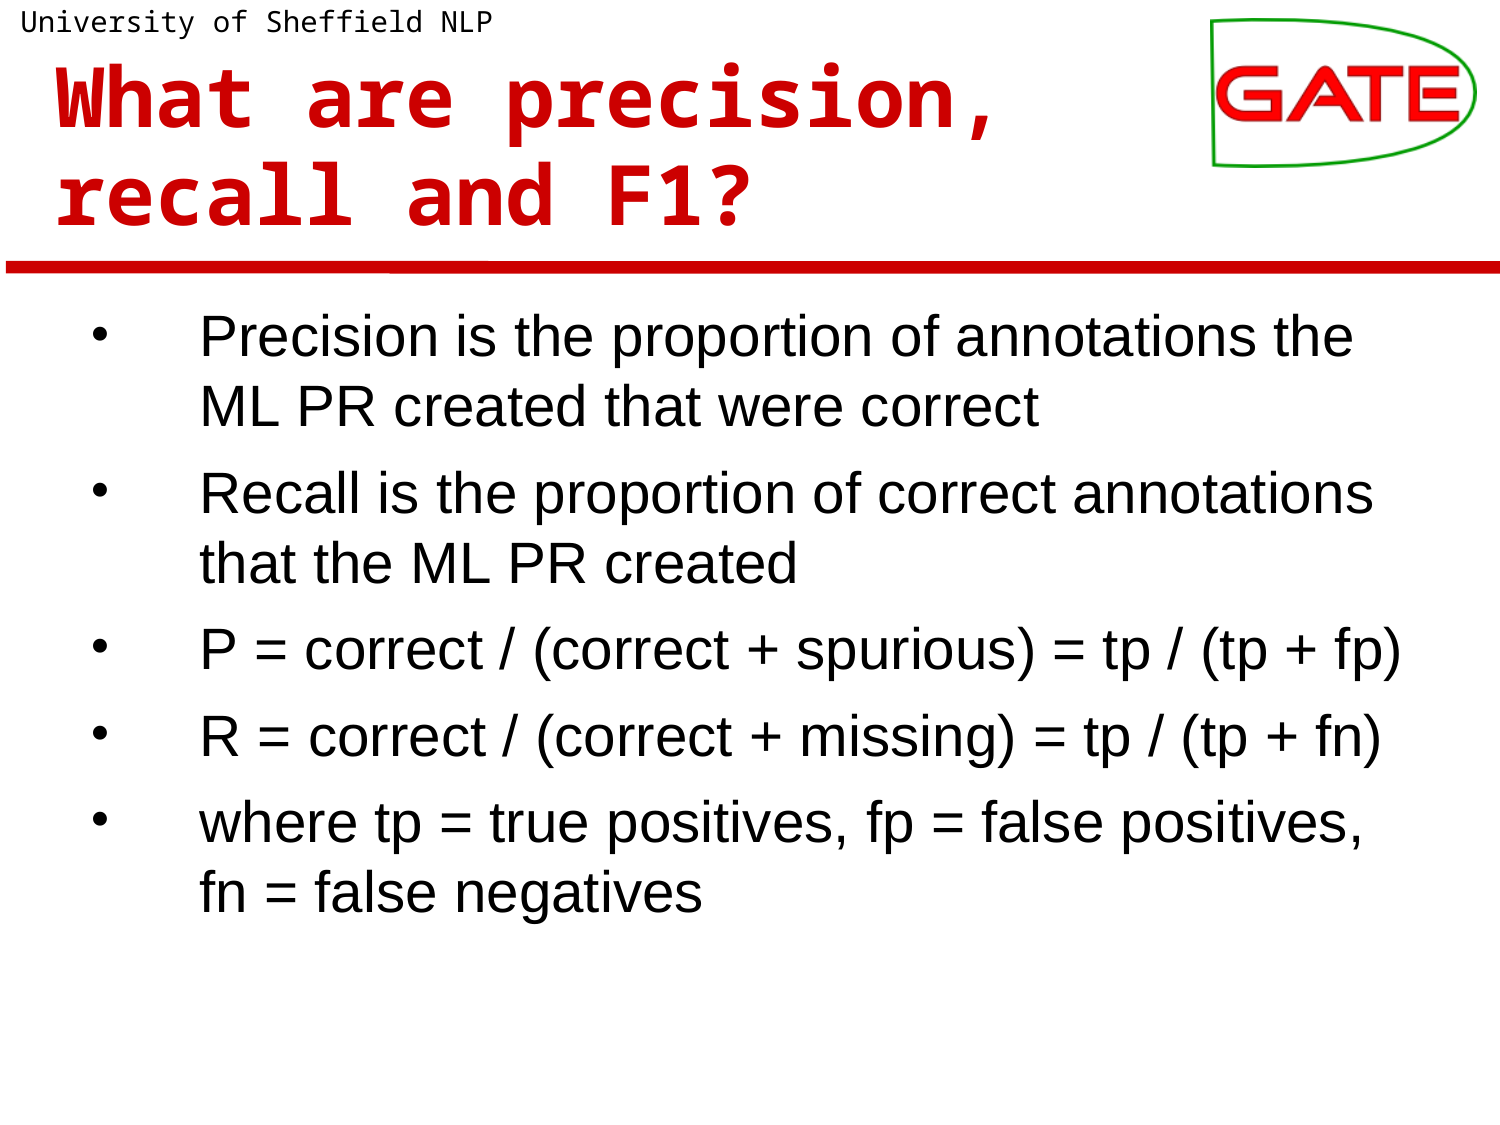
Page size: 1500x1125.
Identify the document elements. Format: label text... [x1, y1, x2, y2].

picture [1210, 18, 1477, 168]
list Precision is the proportion of annotations the ML PR created that were correct Recall is the proportion of correct annotations that the ML PR created P = correct / (correct + spurious) = tp / (tp + fp) R = correct / (correct + missing) = tp / (tp + fn) where tp = true positives, fp = false positives, fn = false negatives [75, 290, 1425, 1034]
title What are precision, recall and F1? [41, 37, 1391, 254]
